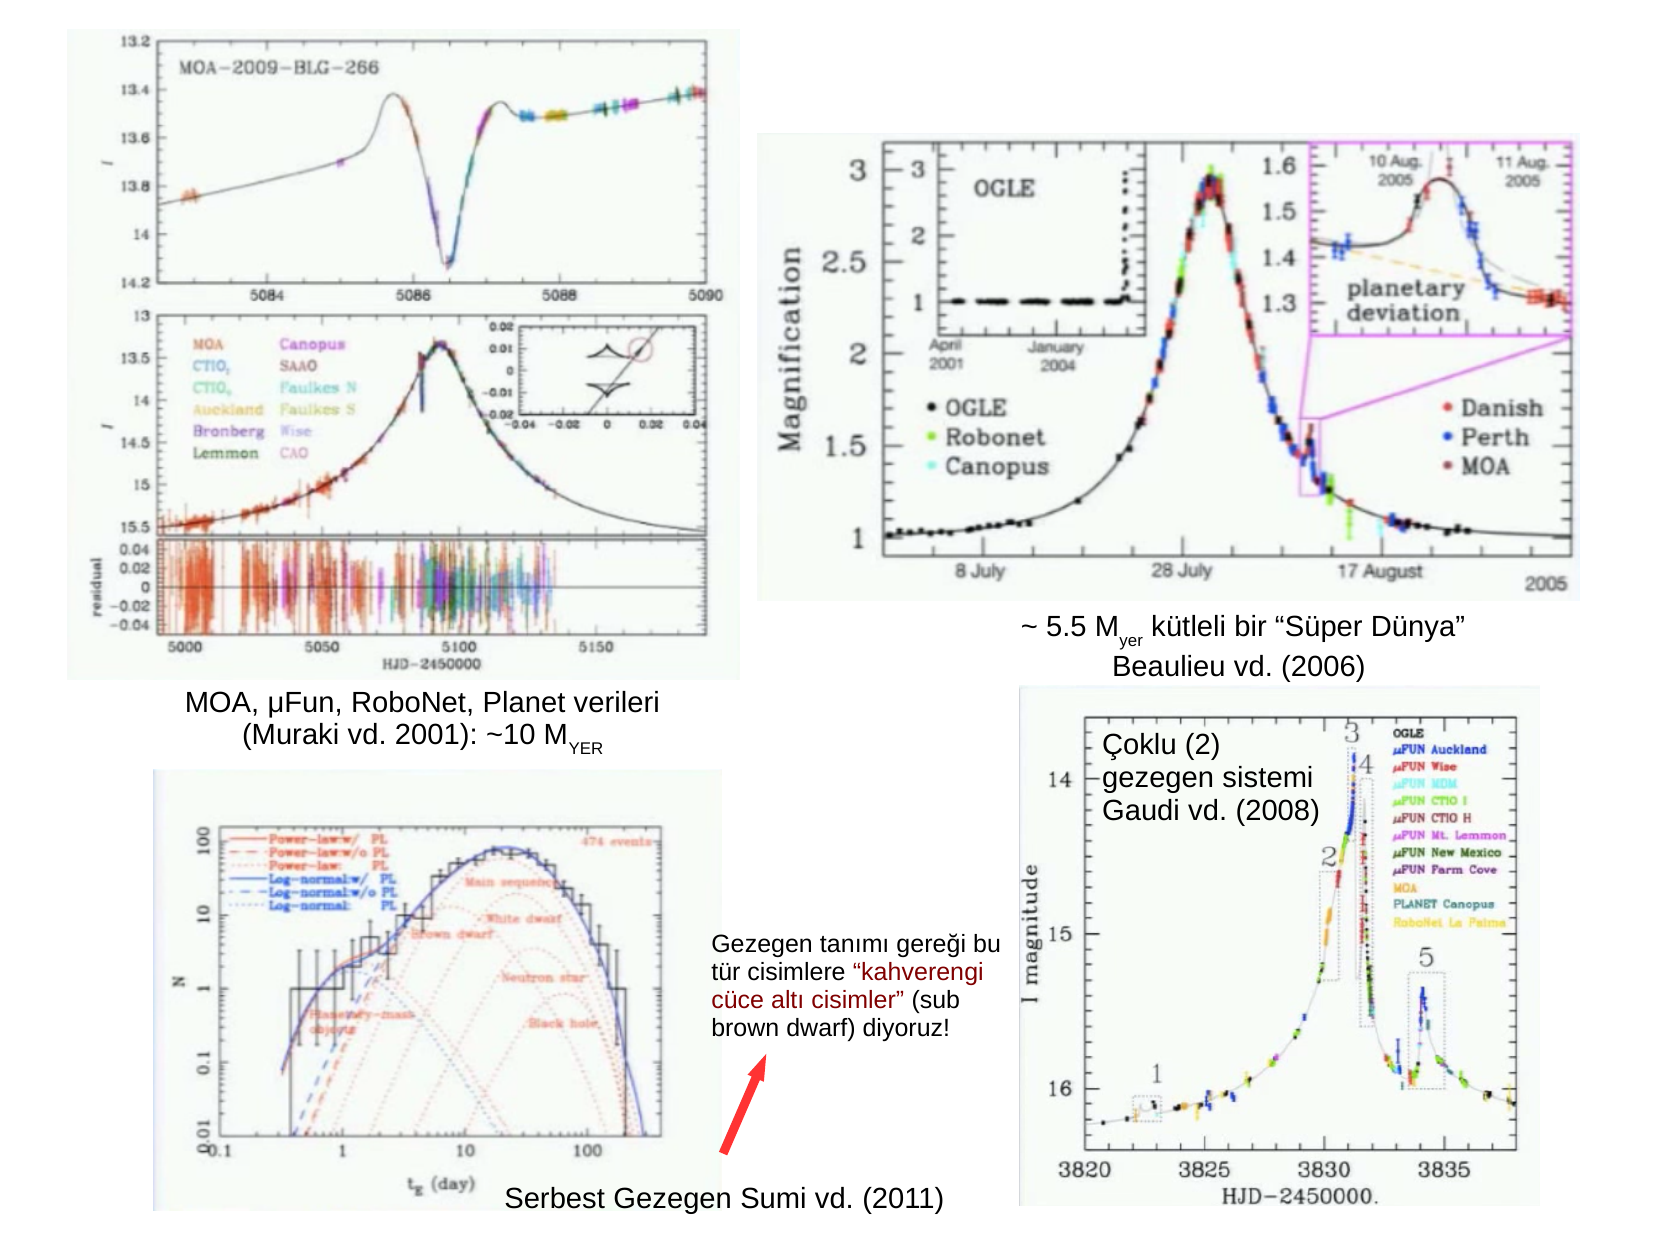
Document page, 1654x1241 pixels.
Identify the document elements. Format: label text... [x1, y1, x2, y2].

text_box Çoklu (2) gezegen sistemi Gaudi vd. (2008) [1087, 720, 1354, 835]
text_box Serbest Gezegen Sumi vd. (2011) [489, 1174, 995, 1231]
picture [67, 29, 740, 680]
text_box Gezegen tanımı gereği bu tür cisimlere “kahverengi cüce altı cisimler” (sub brown dwarf) diyoruz! [696, 922, 1036, 1051]
picture [153, 769, 722, 1211]
text_box ~ 5.5 Myer kütleli bir “Süper Dünya” Beaulieu vd. (2006) [937, 602, 1541, 691]
text_box MOA, μFun, RoboNet, Planet verileri (Muraki vd. 2001): ~10 MYER [120, 678, 725, 766]
picture [1019, 685, 1540, 1206]
picture [757, 133, 1580, 601]
